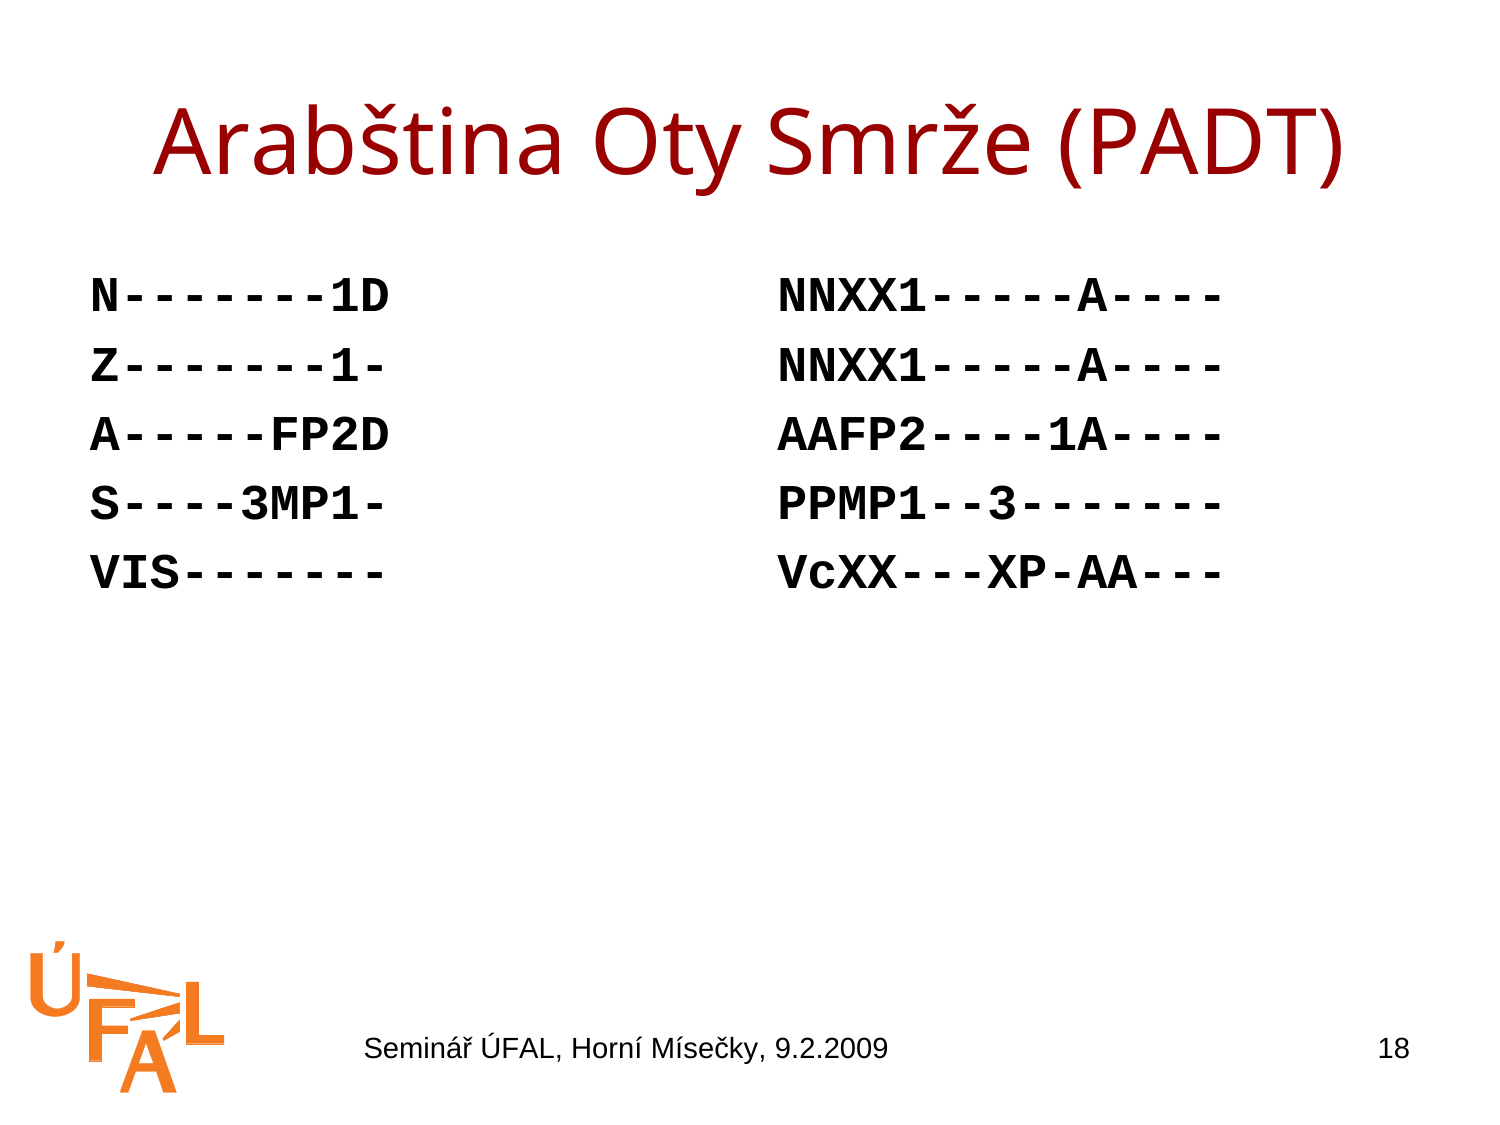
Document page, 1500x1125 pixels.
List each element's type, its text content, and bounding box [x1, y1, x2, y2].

list N-------1D Z-------1- A-----FP2D S----3MP1- VIS------- [75, 262, 738, 1006]
list NNXX1-----A---- NNXX1-----A---- AAFP2----1A---- PPMP1--3------- VcXX---XP-AA--- [762, 262, 1426, 1006]
title Arabština Oty Smrže (PADT) [75, 45, 1426, 233]
